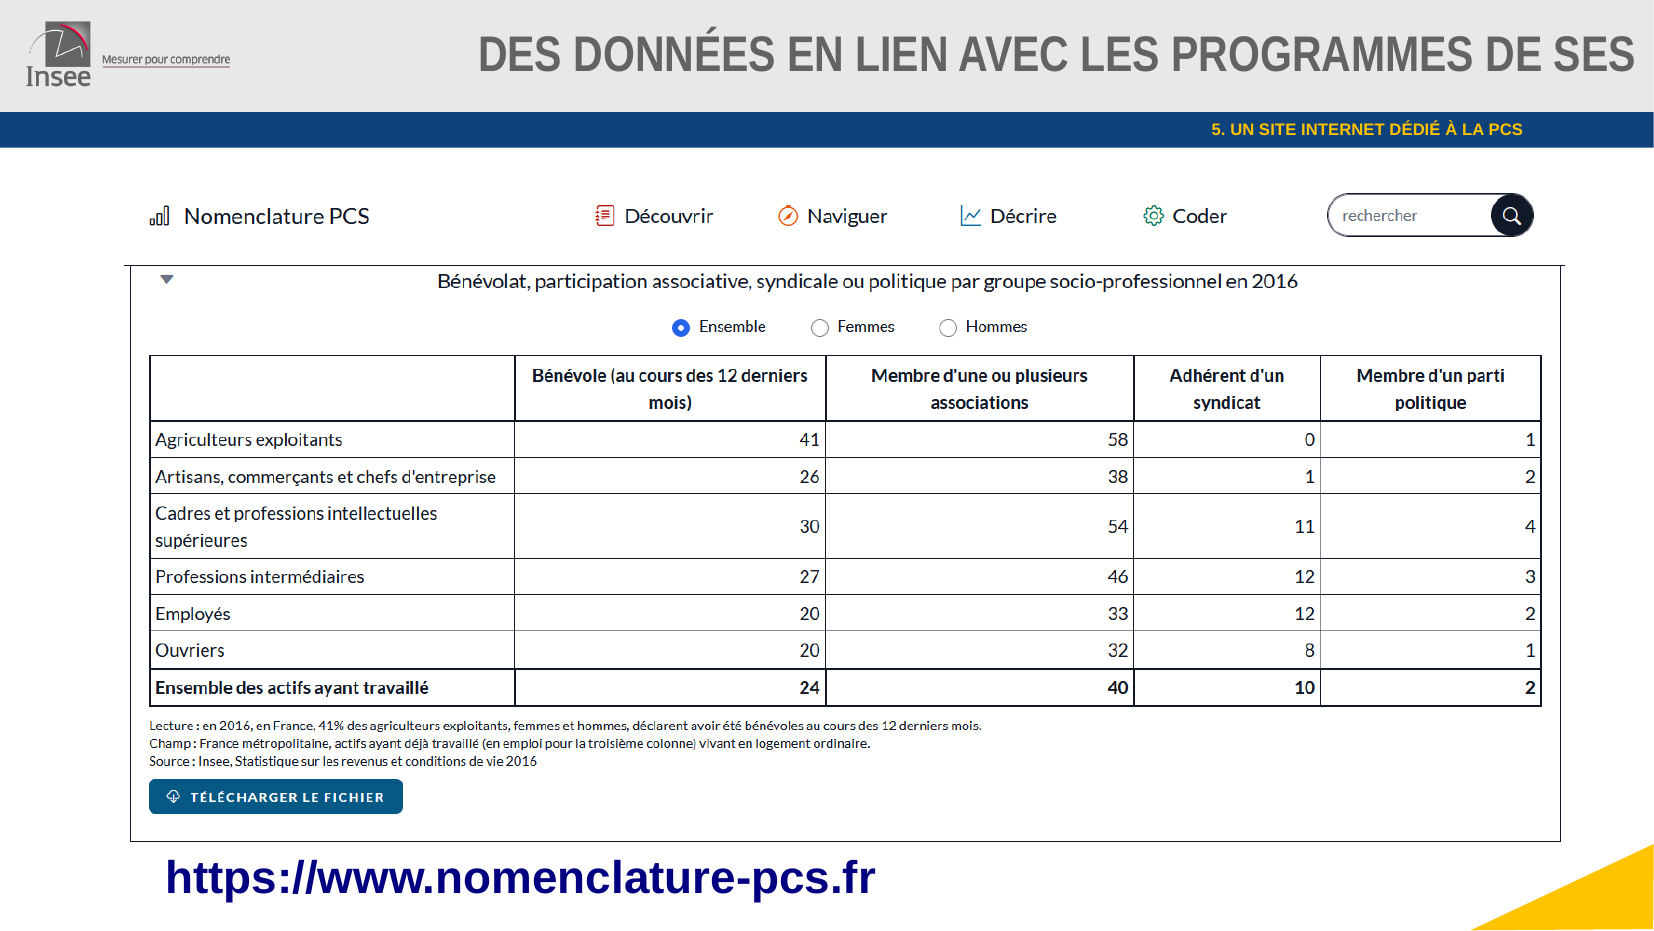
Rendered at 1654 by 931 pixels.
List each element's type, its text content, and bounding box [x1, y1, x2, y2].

title Des données en lien avec les programmes de SES [0, 0, 1648, 107]
list https://www.nomenclature-pcs.fr [23, 767, 1512, 922]
picture [124, 177, 1565, 850]
